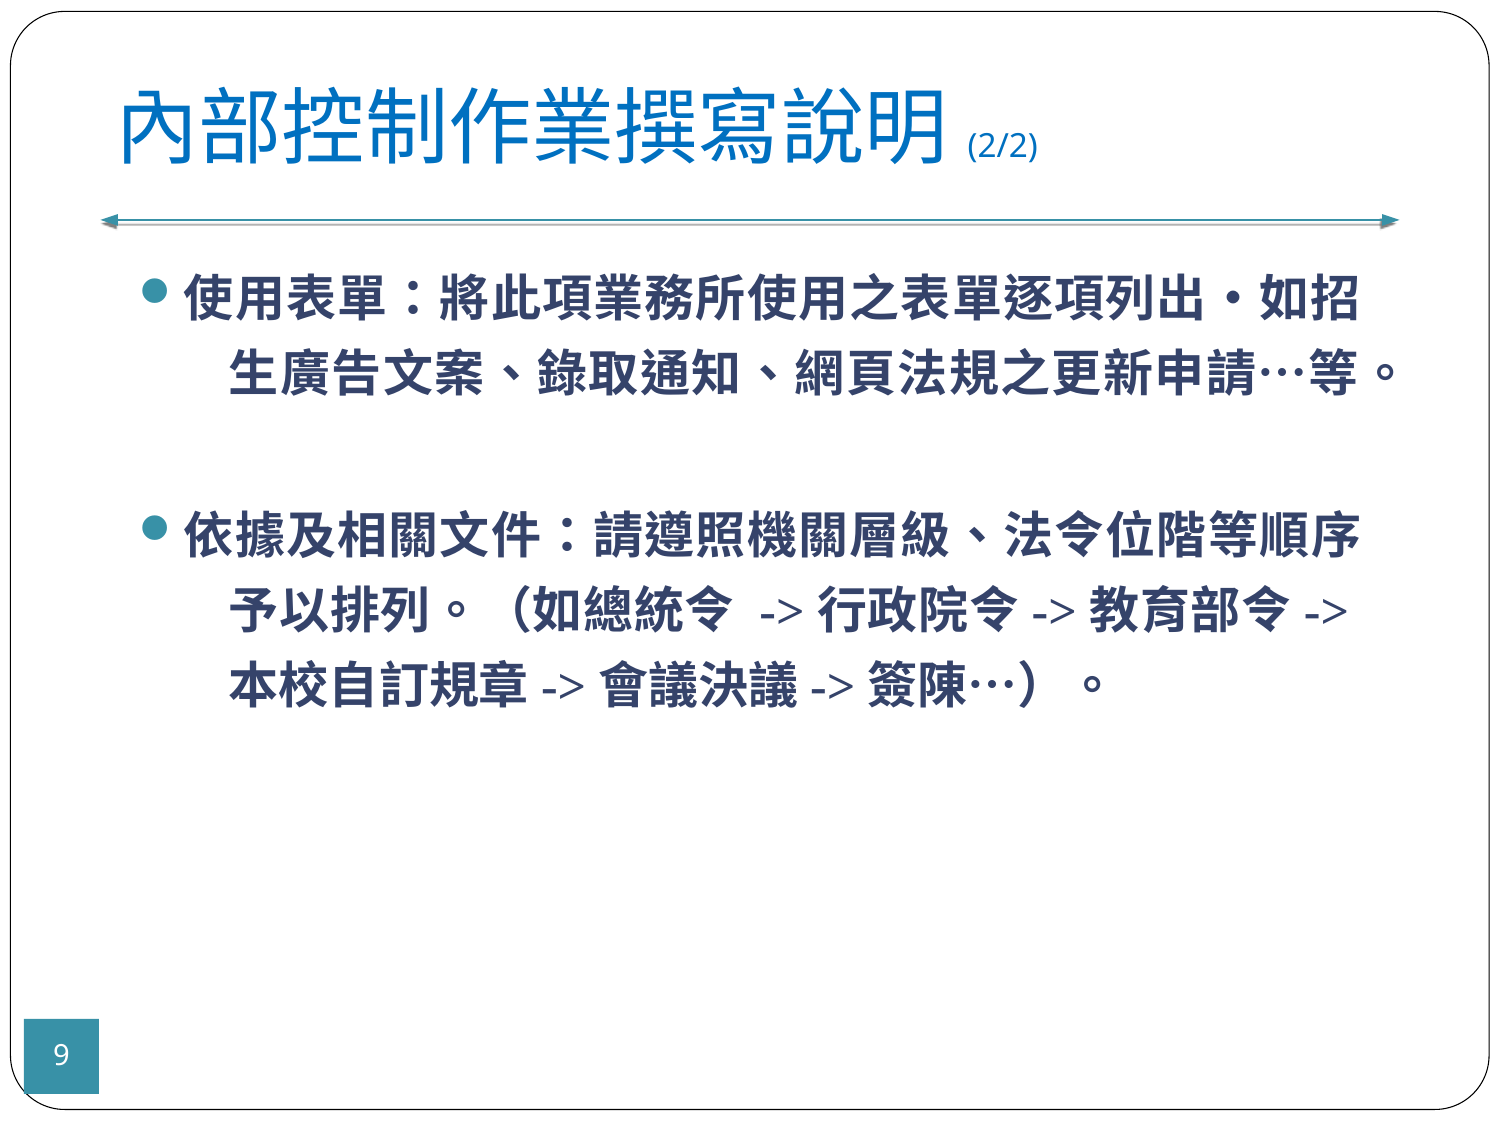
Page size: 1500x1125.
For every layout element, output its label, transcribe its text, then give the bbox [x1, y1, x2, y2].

text_box 內部控制作業撰寫說明(2/2) [100, 66, 1308, 183]
text_box 9 [23, 1018, 99, 1094]
text_box 使用表單：將此項業務所使用之表單逐項列出‧如招生廣告文案、錄取通知、網頁法規之更新申請…等。 依據及相關文件：請遵照機關層級、法令位階等順序予以排列。（如總統令 ->行政院令->教育部令->本校自訂規章->會議決議->簽陳…）。 [123, 243, 1377, 988]
